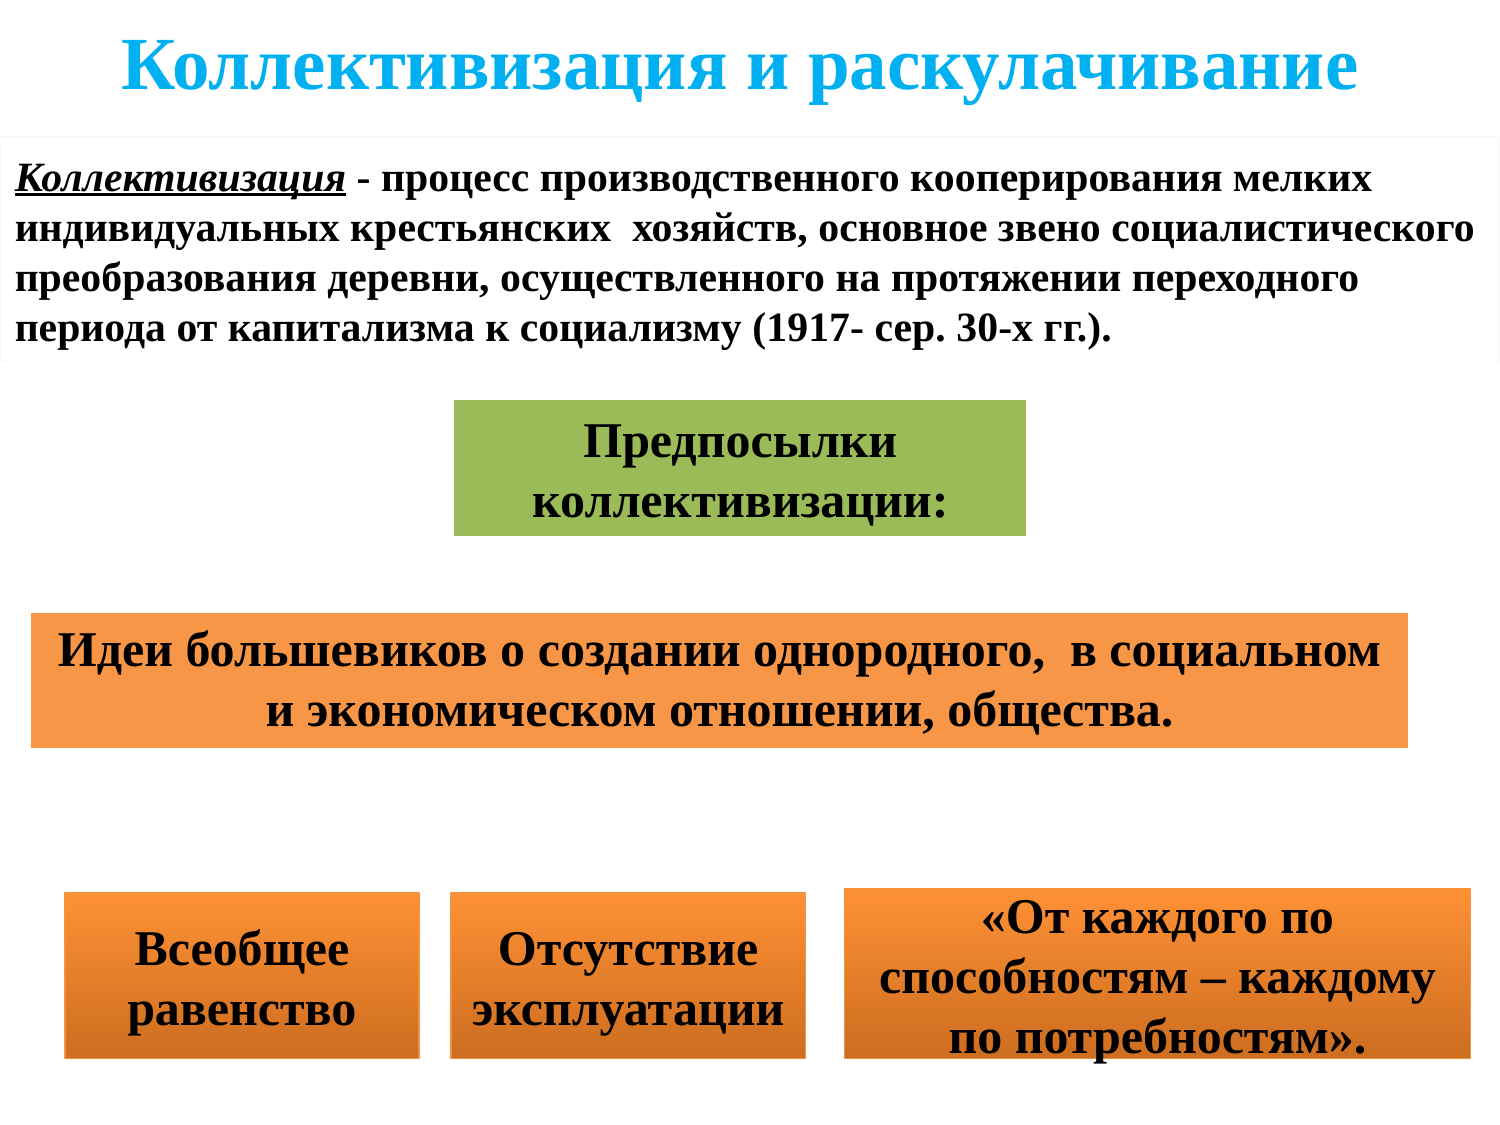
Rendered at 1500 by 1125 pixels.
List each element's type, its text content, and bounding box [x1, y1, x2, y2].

text_box «От каждого по способностям – каждому по потребностям». [844, 888, 1471, 1059]
text_box Идеи большевиков о создании однородного, в социальном и экономическом отношении, общества. [27, 609, 1412, 752]
text_box Предпосылки коллективизации: [451, 397, 1030, 539]
text_box Всеобщее равенство [64, 893, 420, 1059]
text_box Коллективизация и раскулачивание [106, 7, 1374, 112]
text_box Отсутствие эксплуатации [451, 893, 806, 1059]
text_box Коллективизация - процесс производственного кооперирования мелких индивидуальных крестьянских хозяйств, основное звено социалистического преобразования деревни, осуществленного на протяжении переходного периода от капитализма к социализму (1917- сер. 30-х гг.). [0, 137, 1500, 362]
